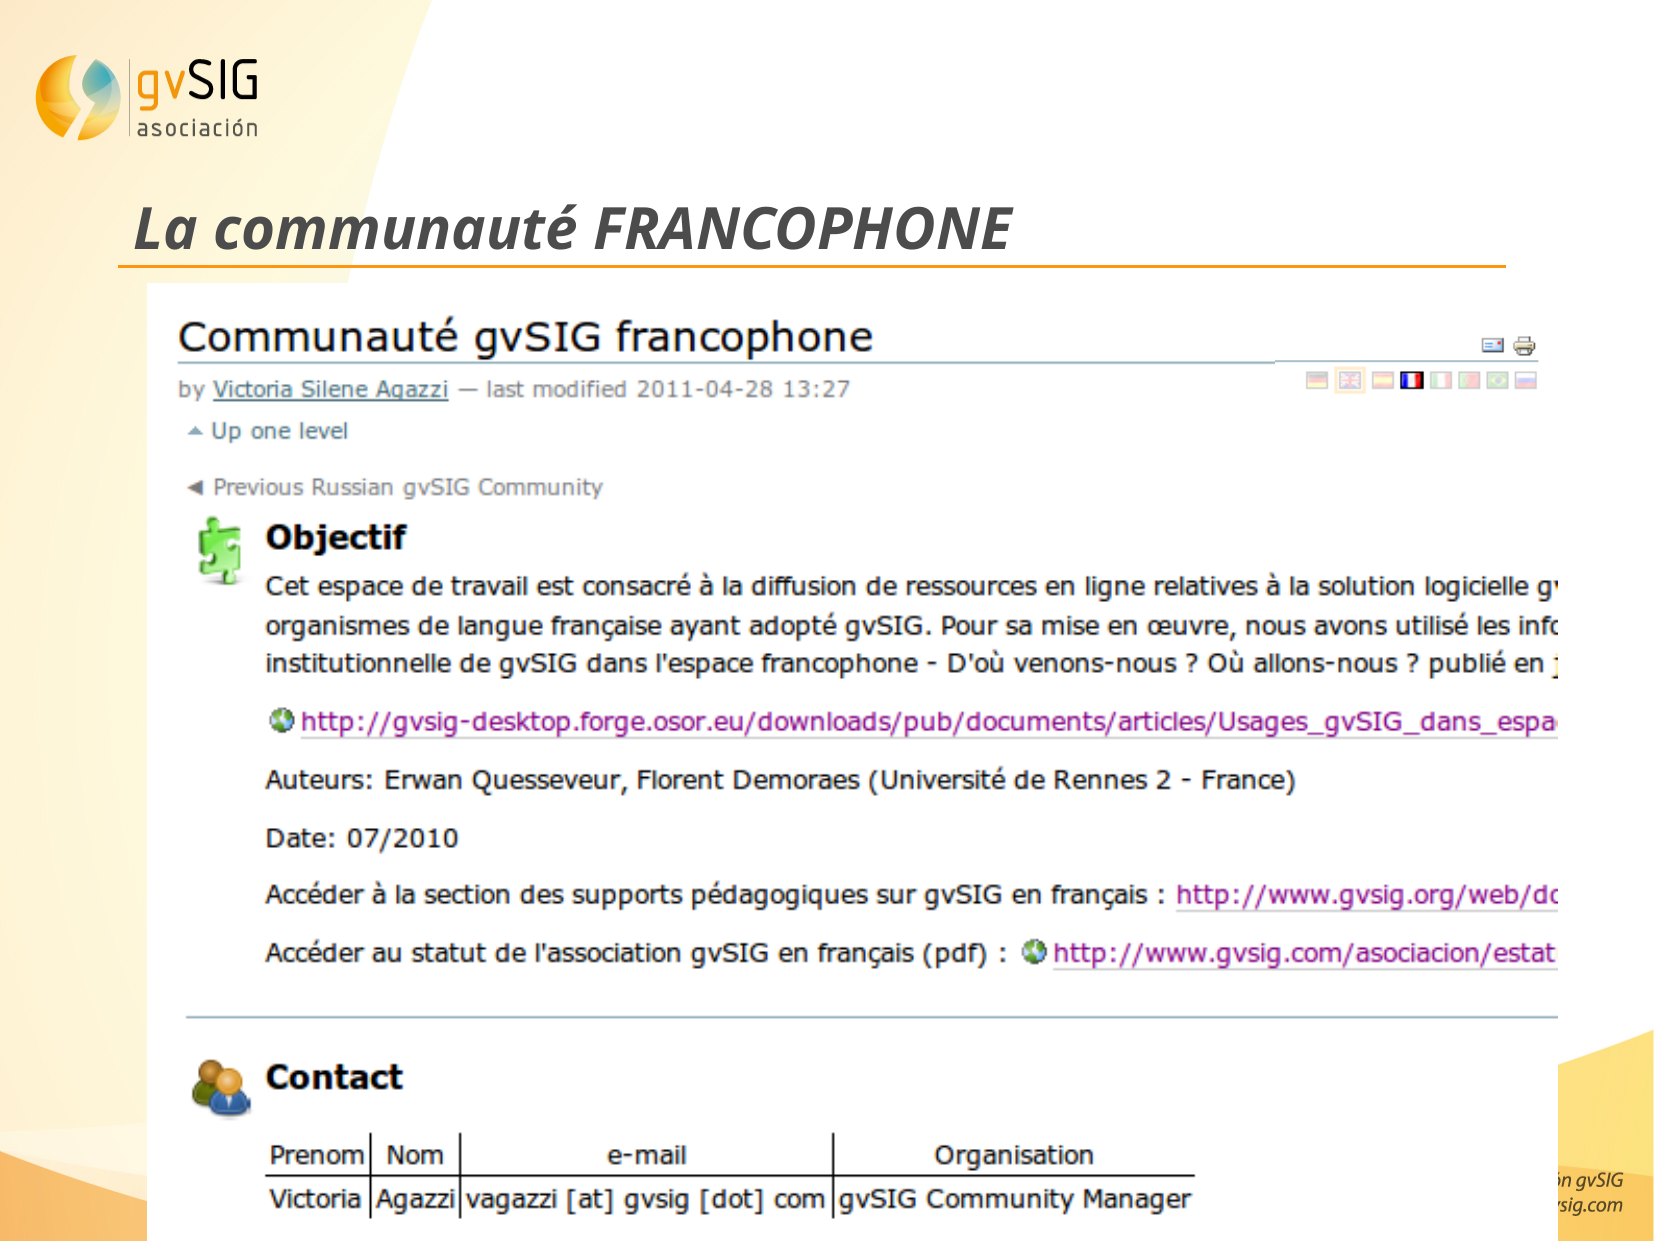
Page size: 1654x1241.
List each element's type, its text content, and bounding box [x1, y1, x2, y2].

picture [0, 0, 1654, 1241]
title La communauté FRANCOPHONE [118, 177, 1607, 276]
